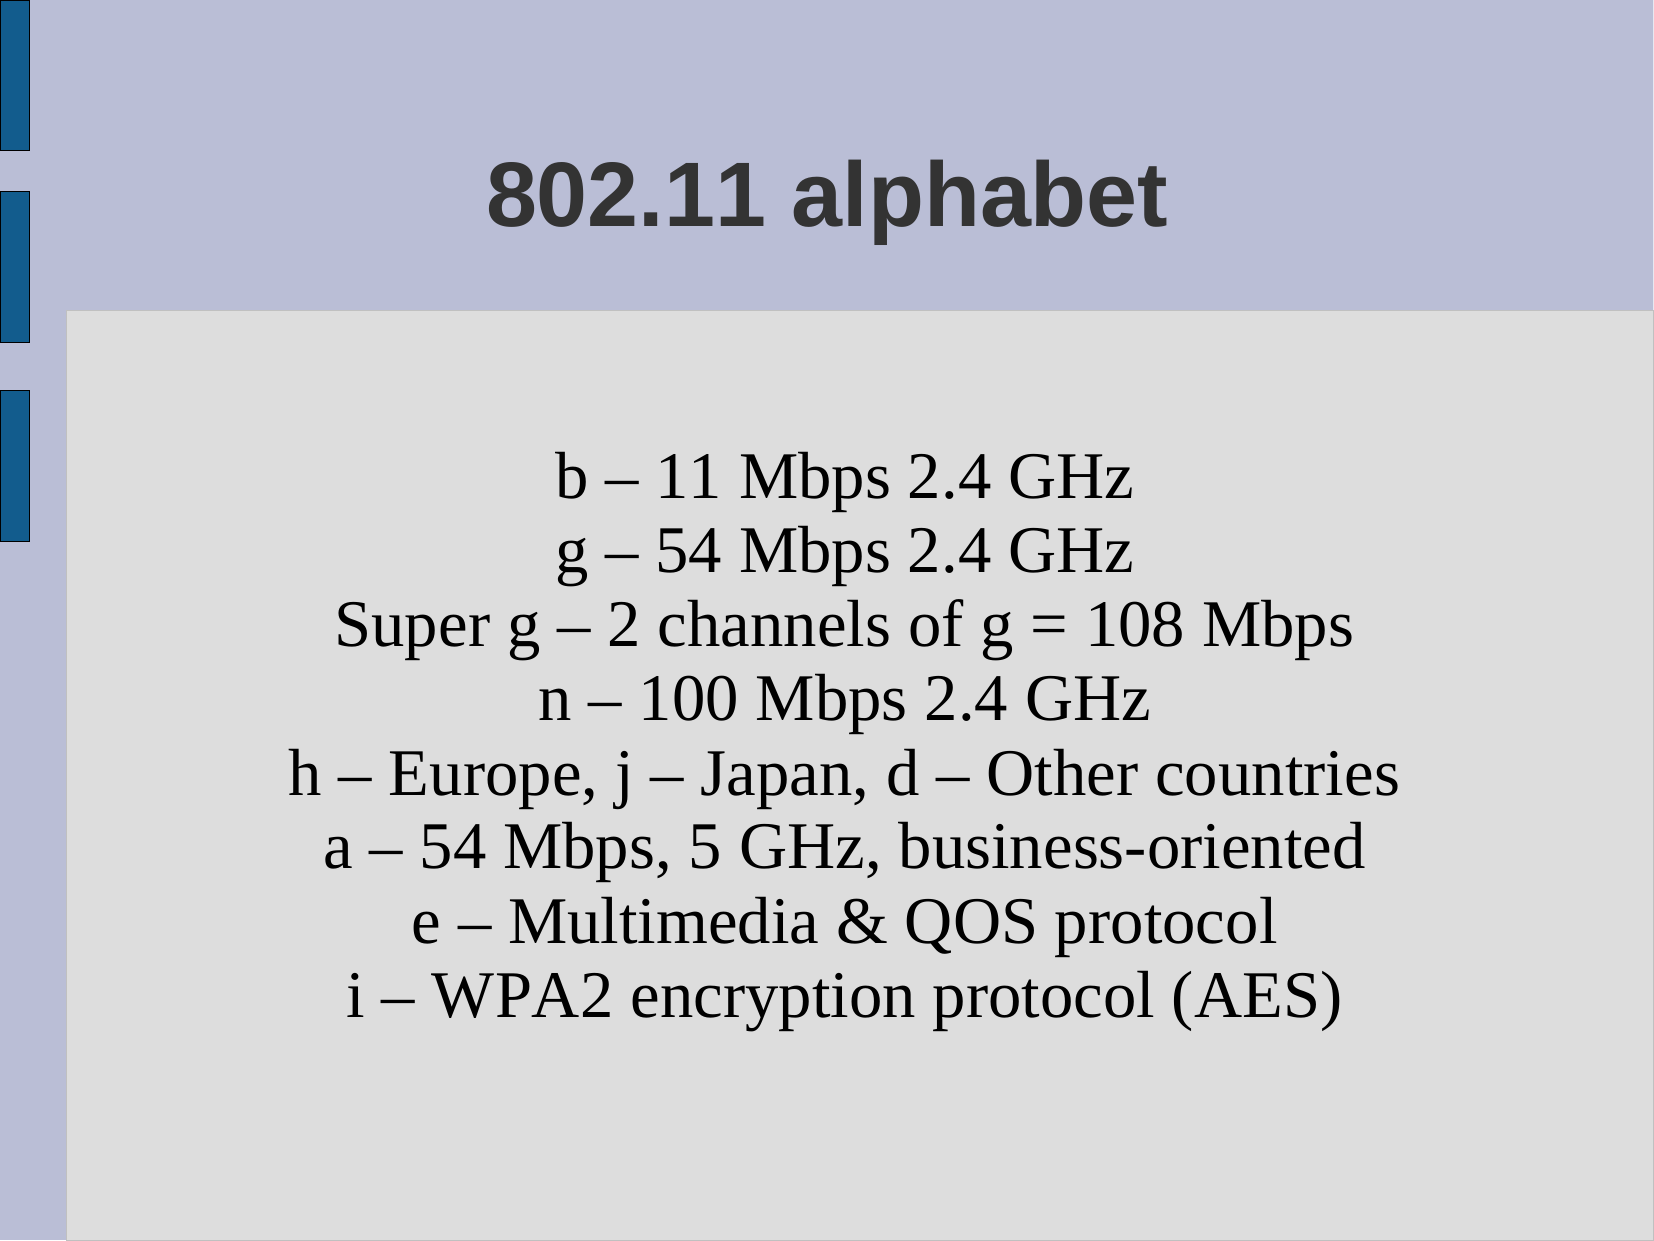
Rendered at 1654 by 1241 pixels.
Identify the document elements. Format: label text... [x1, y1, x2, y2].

subtitle b – 11 Mbps 2.4 GHz g – 54 Mbps 2.4 GHz Super g – 2 channels of g = 108 Mbps n – 100 Mbps 2.4 GHz h – Europe, j – Japan, d – Other countries a – 54 Mbps, 5 GHz, business-oriented e – Multimedia & QOS protocol i – WPA2 encryption protocol (AES) [121, 344, 1534, 1127]
title 802.11 alphabet [121, 91, 1534, 299]
